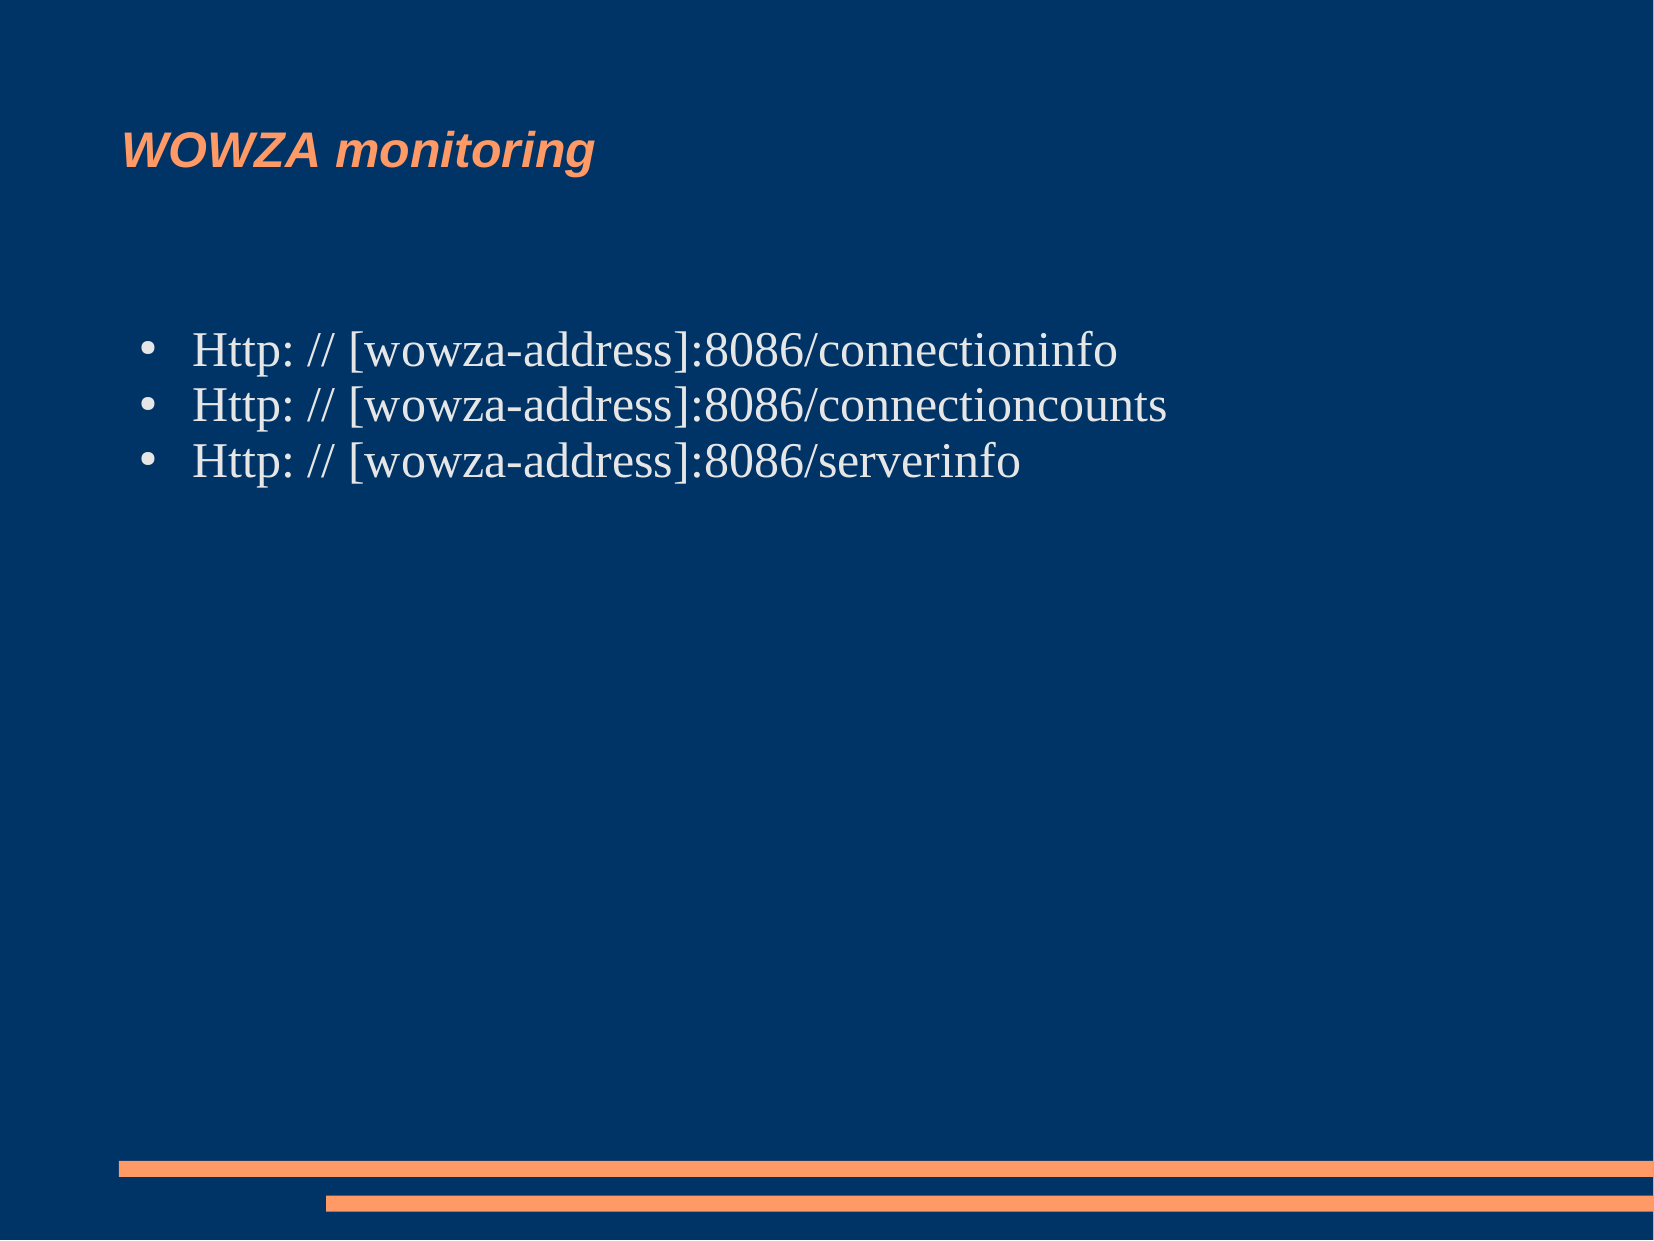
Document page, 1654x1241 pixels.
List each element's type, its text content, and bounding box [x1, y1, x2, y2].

title WOWZA monitoring [121, 46, 1534, 254]
list Http: // [wowza-address]:8086/connectioninfo Http: // [wowza-address]:8086/connectioncounts Http: // [wowza-address]:8086/serverinfo [121, 322, 1561, 1132]
